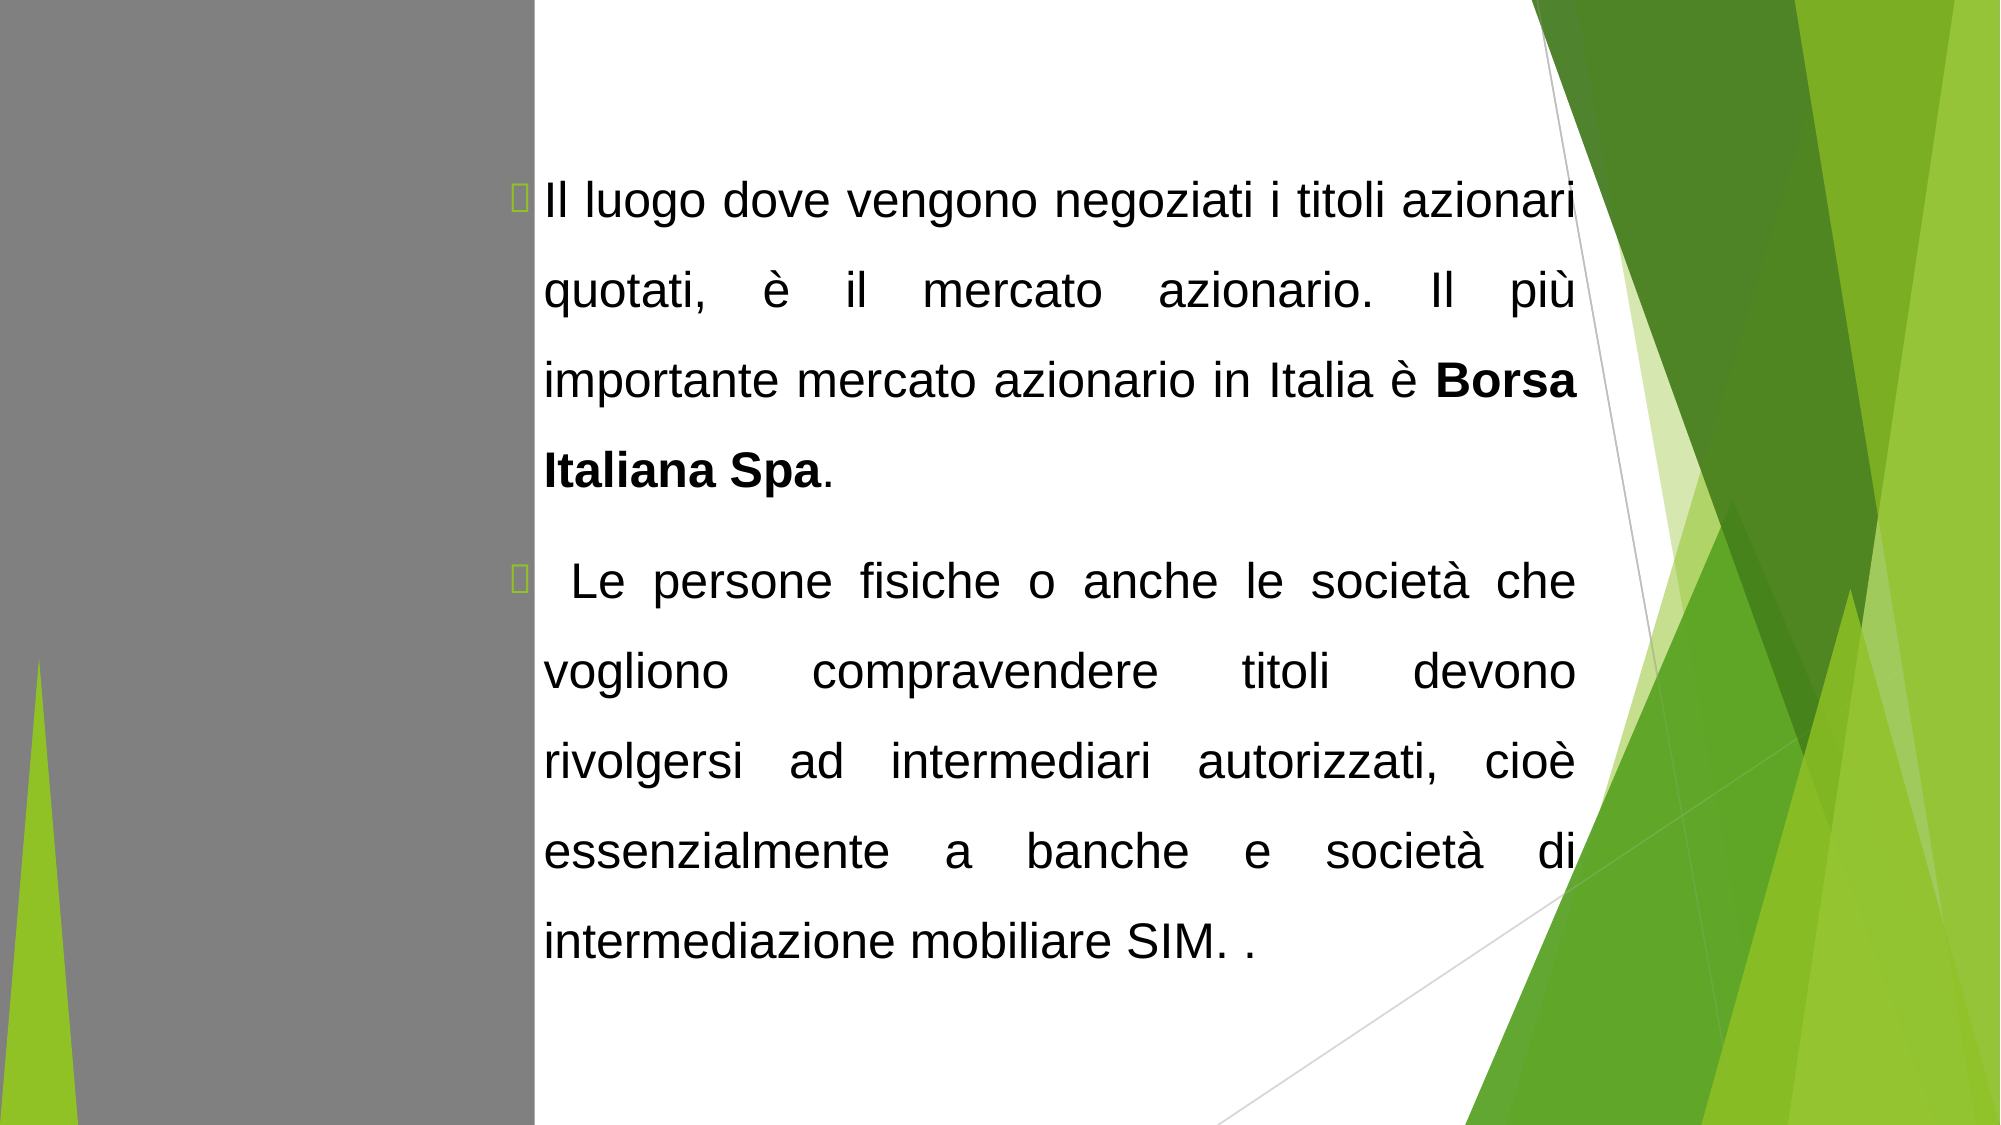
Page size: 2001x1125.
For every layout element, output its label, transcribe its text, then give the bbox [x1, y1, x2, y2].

text_box [0, 658, 79, 1125]
text_box [1465, 0, 2000, 1125]
picture [0, 0, 535, 1125]
text_box Il luogo dove vengono negoziati i titoli azionari quotati, è il mercato azionario. Il più importante mercato azionario in Italia è Borsa Italiana Spa. Le persone fisiche o anche le società che vogliono compravendere titoli devono rivolgersi ad intermediari autorizzati, cioè essenzialmente a banche e società di intermediazione mobiliare SIM. . [493, 129, 1592, 1093]
